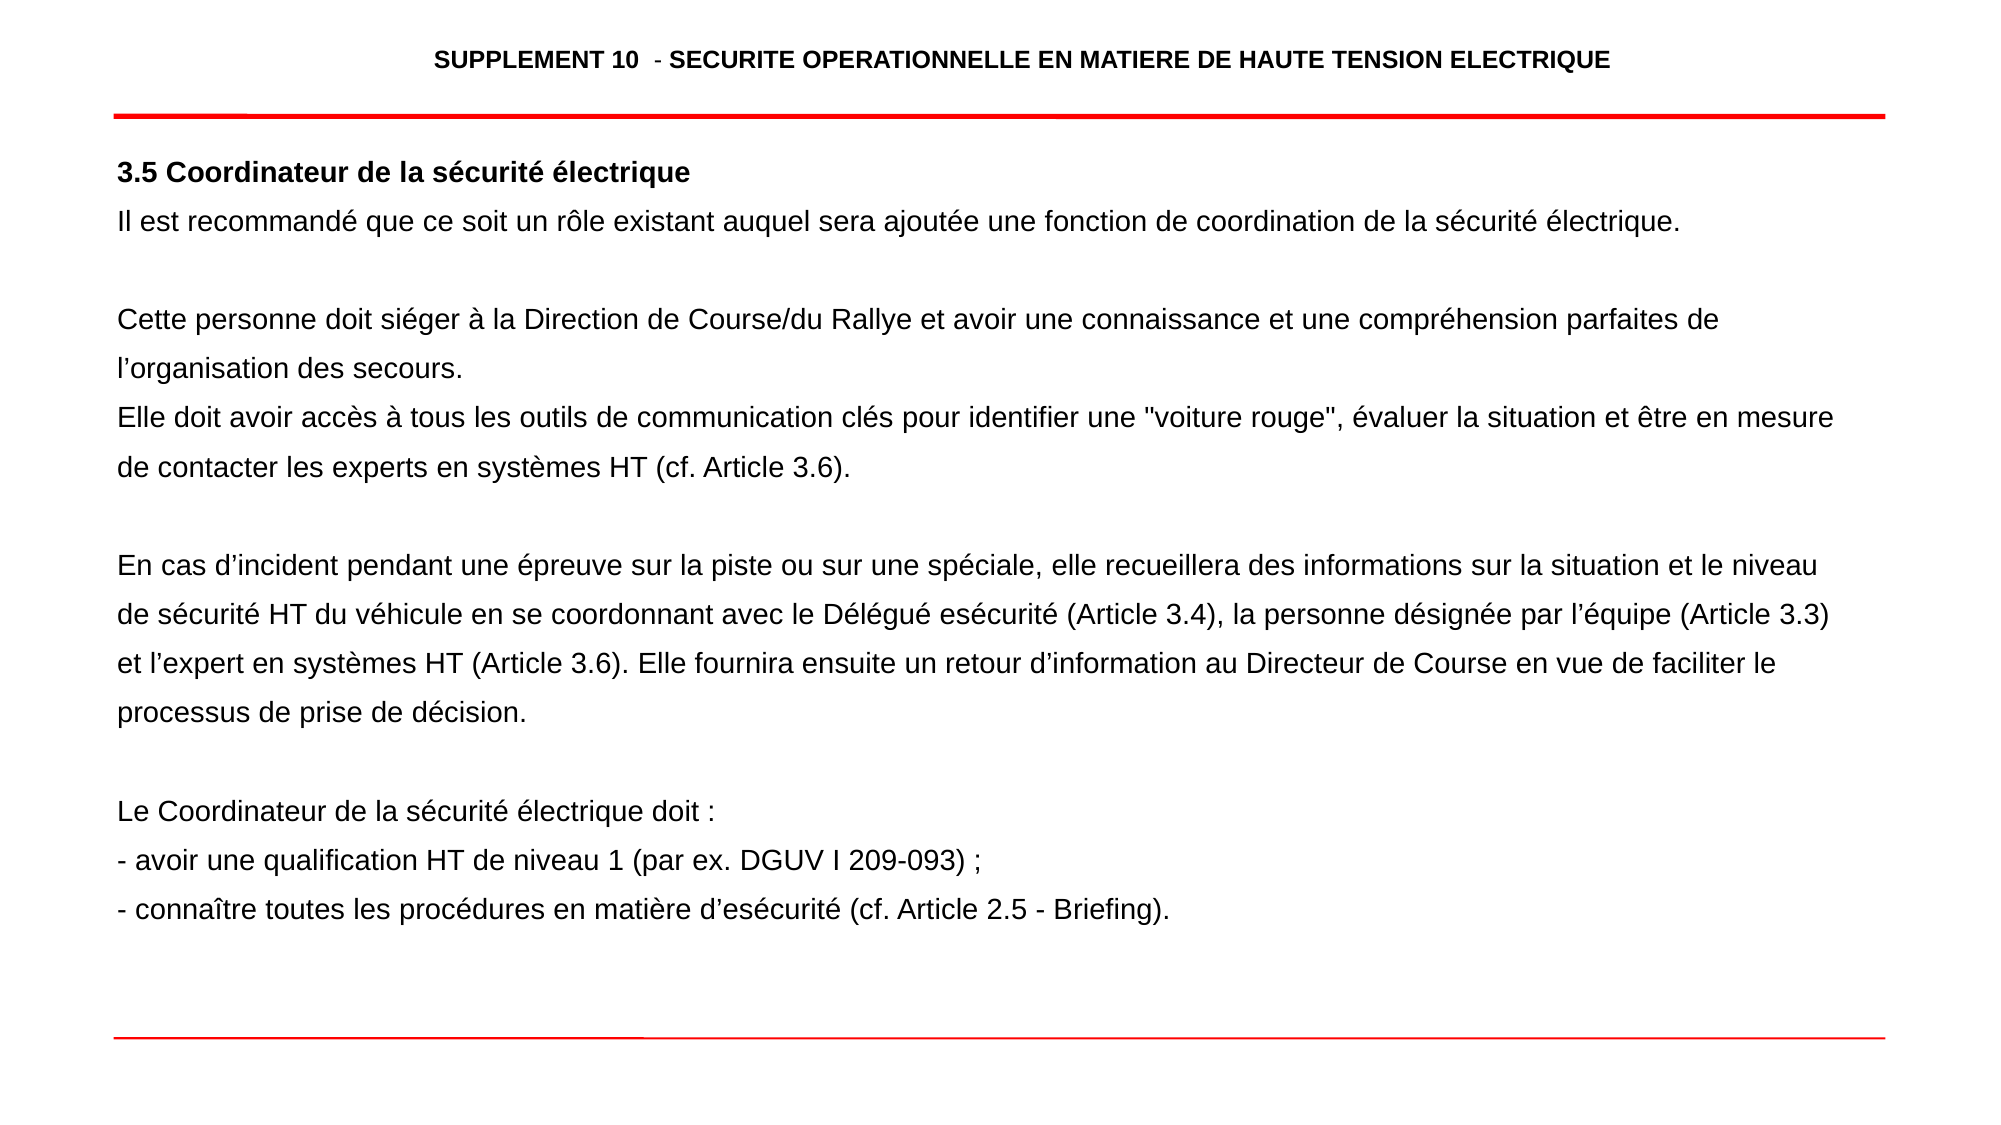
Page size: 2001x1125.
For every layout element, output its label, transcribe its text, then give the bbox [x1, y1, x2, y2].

text_box SUPPLEMENT 10 - SECURITE OPERATIONNELLE EN MATIERE DE HAUTE TENSION ELECTRIQUE [173, 38, 1895, 82]
text_box 3.5 Coordinateur de la sécurité électrique Il est recommandé que ce soit un rôle existant auquel sera ajoutée une fonction de coordination de la sécurité électrique. Cette personne doit siéger à la Direction de Course/du Rallye et avoir une connaissance et une compréhension parfaites de l’organisation des secours. Elle doit avoir accès à tous les outils de communication clés pour identifier une "voiture rouge", évaluer la situation et être en mesure de contacter les experts en systèmes HT (cf. Article 3.6). En cas d’incident pendant une épreuve sur la piste ou sur une spéciale, elle recueillera des informations sur la situation et le niveau de sécurité HT du véhicule en se coordonnant avec le Délégué esécurité (Article 3.4), la personne désignée par l’équipe (Article 3.3) et l’expert en systèmes HT (Article 3.6). Elle fournira ensuite un retour d’information au Directeur de Course en vue de faciliter le processus de prise de décision. Le Coordinateur de la sécurité électrique doit : - avoir une qualification HT de niveau 1 (par ex. DGUV I 209-093) ; - connaître toutes les procédures en matière d’esécurité (cf. Article 2.5 - Briefing). [102, 132, 1875, 934]
